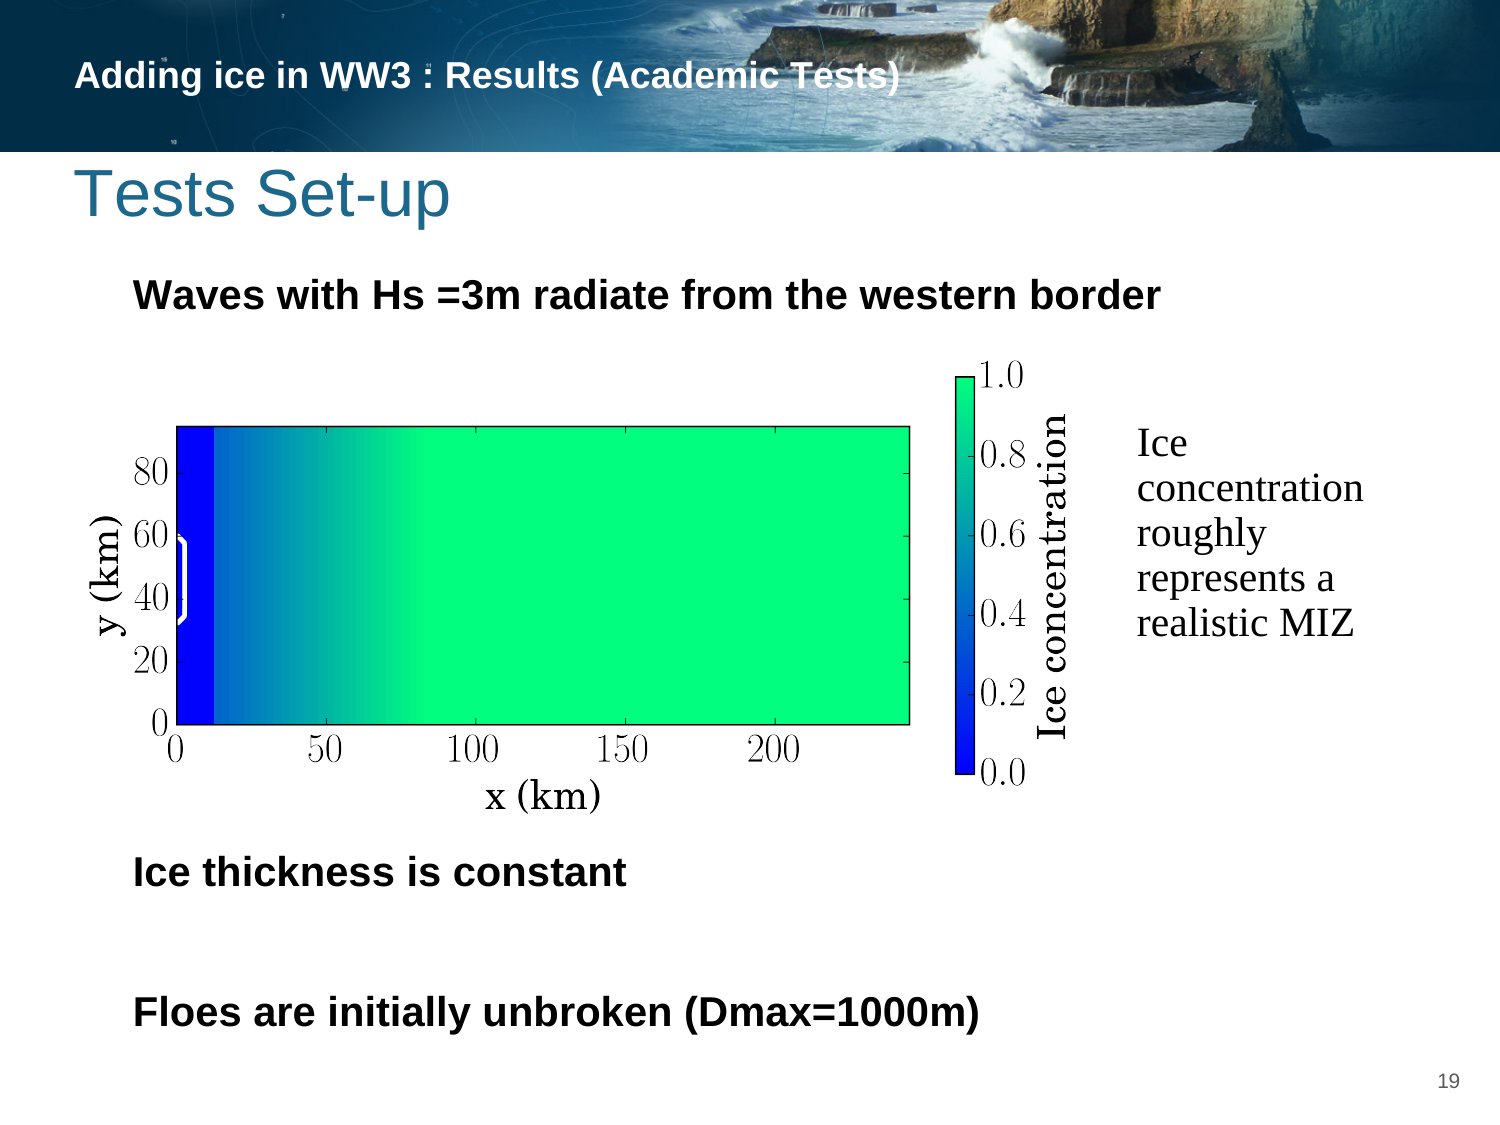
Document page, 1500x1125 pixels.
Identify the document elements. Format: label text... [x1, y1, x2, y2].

title Adding ice in WW3 : Results (Academic Tests) [59, 29, 1093, 119]
title Tests Set-up [59, 102, 1244, 265]
text_box Waves with Hs =3m radiate from the western border [118, 257, 1418, 404]
picture [29, 265, 1211, 886]
picture [0, 0, 1500, 152]
text_box Ice concentration roughly represents a realistic MIZ [1122, 413, 1418, 659]
text_box Ice thickness is constant Floes are initially unbroken (Dmax=1000m) [118, 834, 1418, 1111]
